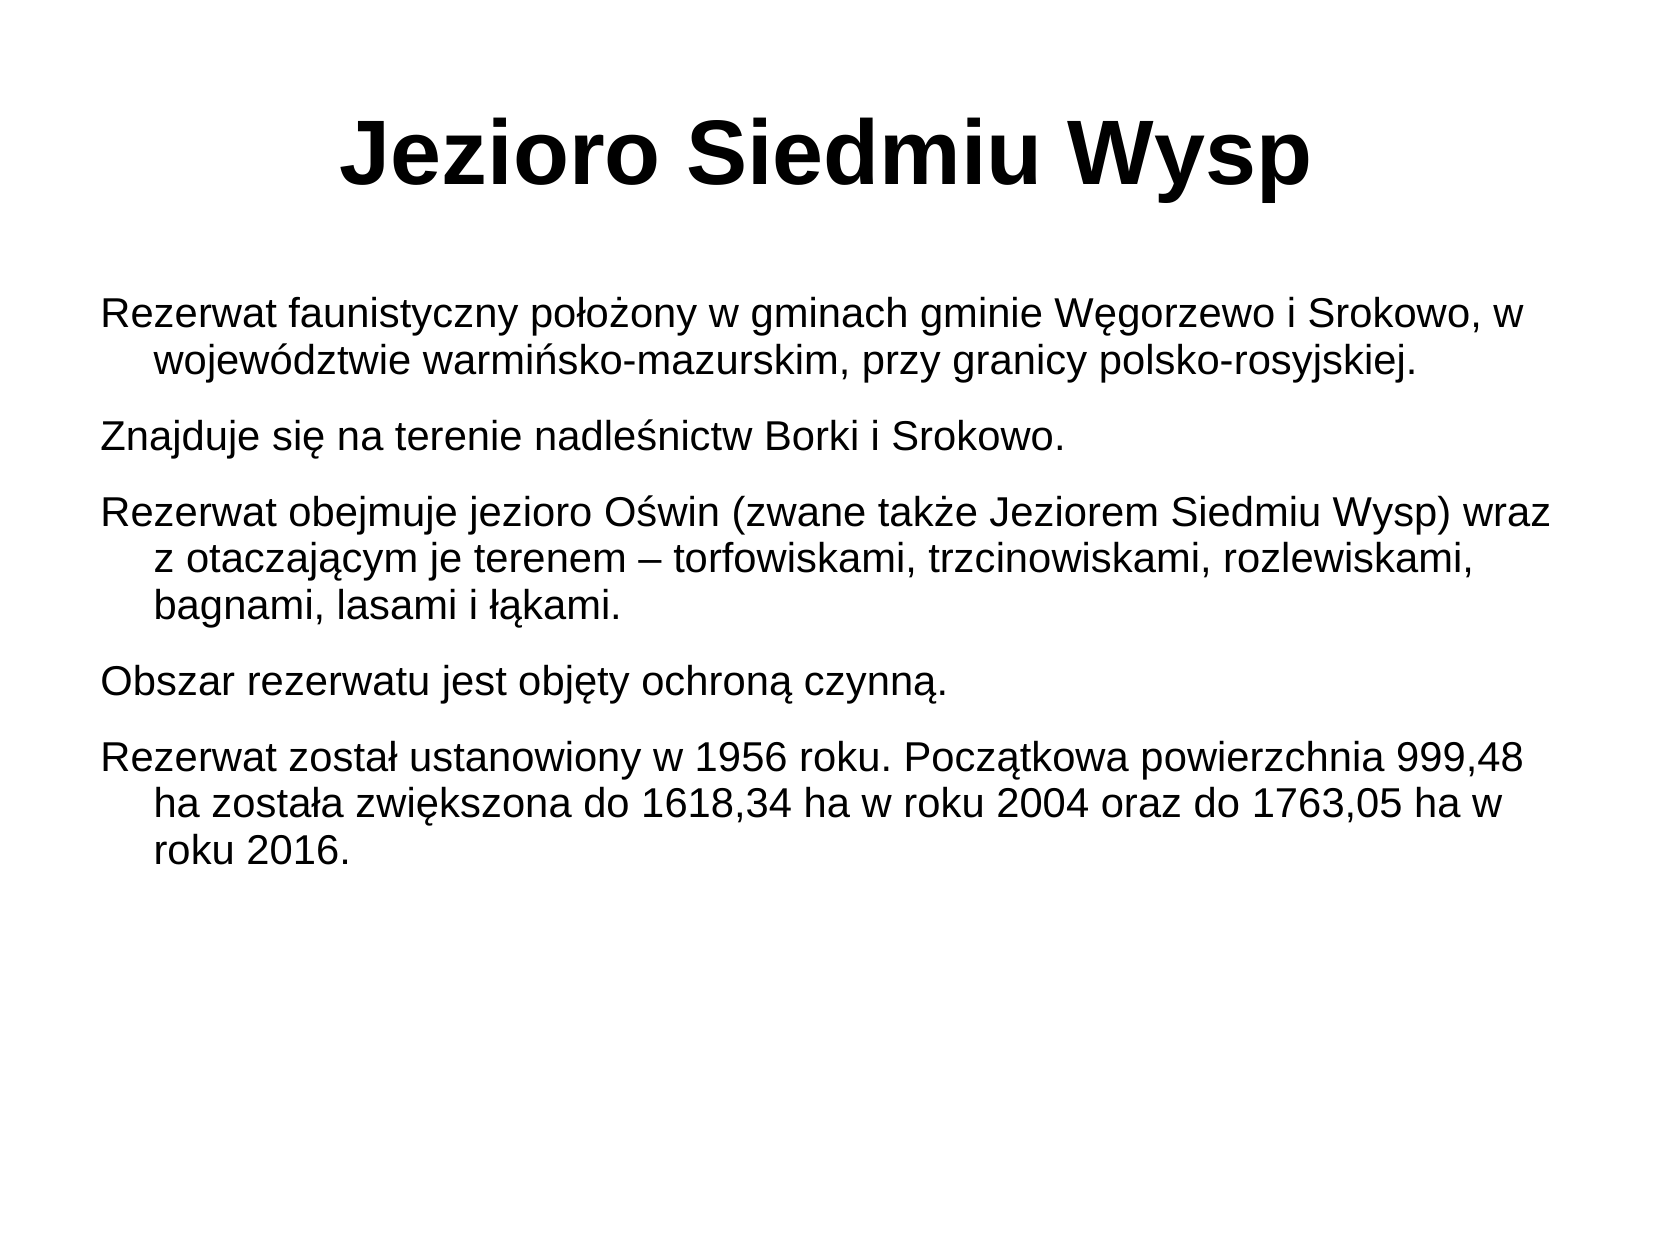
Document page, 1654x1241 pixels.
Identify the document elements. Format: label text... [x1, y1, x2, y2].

list Rezerwat faunistyczny położony w gminach gminie Węgorzewo i Srokowo, w województwie warmińsko-mazurskim, przy granicy polsko-rosyjskiej. Znajduje się na terenie nadleśnictw Borki i Srokowo. Rezerwat obejmuje jezioro Oświn (zwane także Jeziorem Siedmiu Wysp) wraz z otaczającym je terenem – torfowiskami, trzcinowiskami, rozlewiskami, bagnami, lasami i łąkami. Obszar rezerwatu jest objęty ochroną czynną. Rezerwat został ustanowiony w 1956 roku. Początkowa powierzchnia 999,48 ha została zwiększona do 1618,34 ha w roku 2004 oraz do 1763,05 ha w roku 2016. [82, 290, 1571, 1094]
title Jezioro Siedmiu Wysp [82, 56, 1571, 250]
